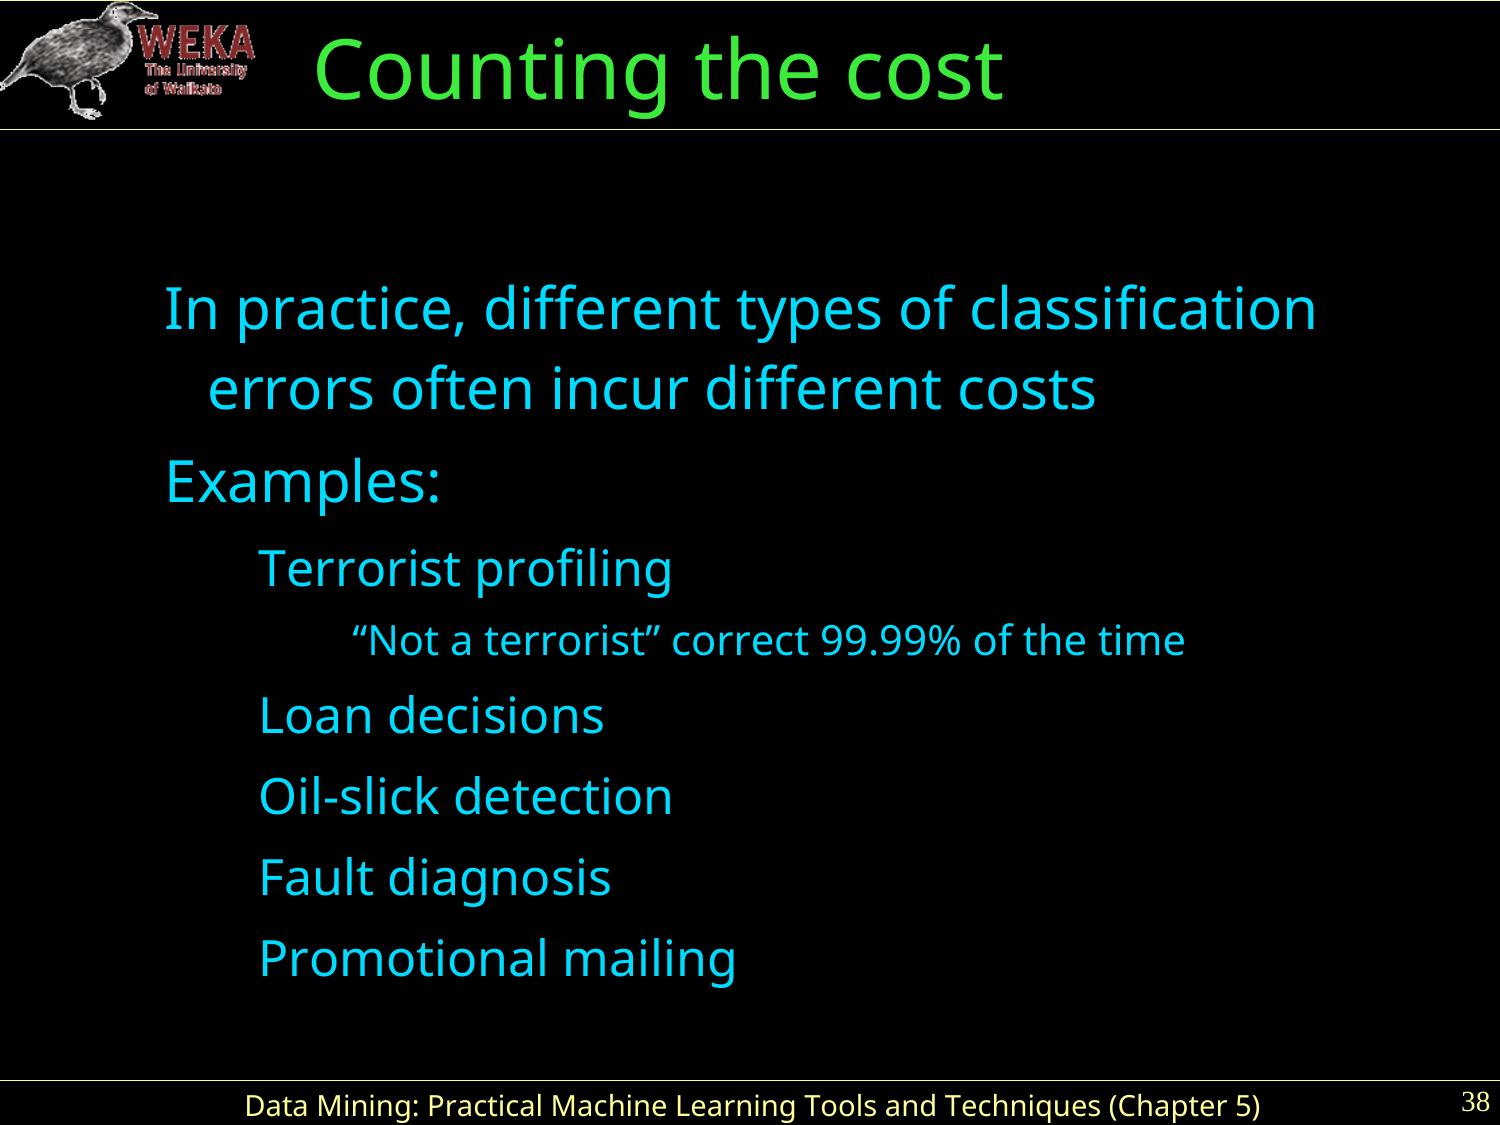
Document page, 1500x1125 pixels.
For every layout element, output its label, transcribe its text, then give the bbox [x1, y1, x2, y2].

picture [0, 1, 266, 129]
text_box In practice, different types of classification errors often incur different costs Examples: Terrorist profiling “Not a terrorist” correct 99.99% of the time Loan decisions Oil-slick detection Fault diagnosis Promotional mailing [149, 260, 1388, 966]
title Counting the cost [297, 0, 1500, 148]
